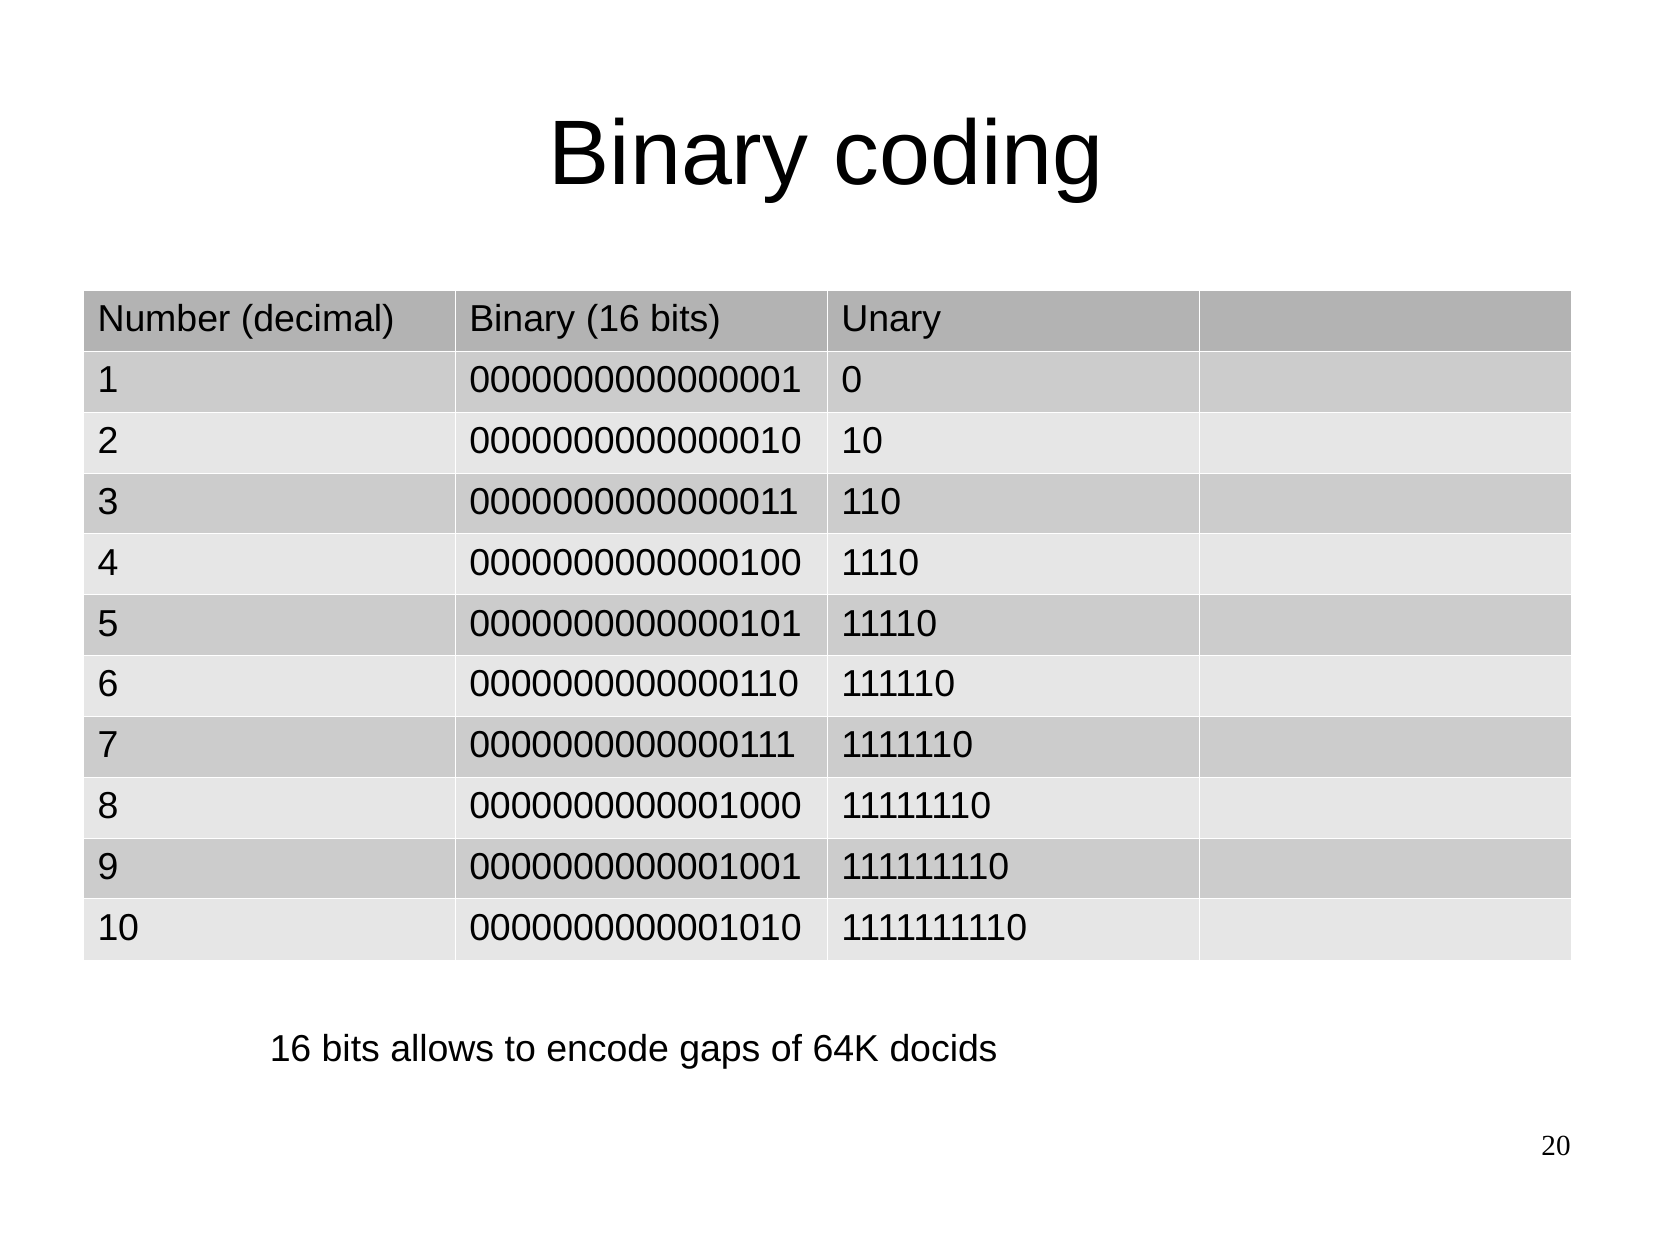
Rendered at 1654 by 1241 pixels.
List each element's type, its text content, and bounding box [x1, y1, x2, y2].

table_cell 2 [84, 413, 455, 473]
table_cell 110 [828, 474, 1199, 533]
table_cell [1200, 656, 1571, 716]
table_cell 10 [84, 899, 455, 960]
table_cell 5 [84, 595, 455, 655]
table_cell 6 [84, 656, 455, 716]
table_cell [1200, 413, 1571, 473]
table_cell 111110 [828, 656, 1199, 716]
table_cell 1110 [828, 534, 1199, 594]
table_header [1200, 291, 1571, 351]
table_cell [1200, 352, 1571, 412]
table_cell 0 [828, 352, 1199, 412]
table_cell 0000000000000110 [456, 656, 827, 716]
table_cell 11111110 [828, 778, 1199, 838]
table_cell [1200, 778, 1571, 838]
table_cell 0000000000000101 [456, 595, 827, 655]
table_cell [1200, 717, 1571, 777]
table_cell 1 [84, 352, 455, 412]
table_cell 111111110 [828, 839, 1199, 898]
table_cell 0000000000001000 [456, 778, 827, 838]
table_cell [1200, 595, 1571, 655]
table_cell [1200, 899, 1571, 960]
table_cell 0000000000000011 [456, 474, 827, 533]
table_cell [1200, 839, 1571, 898]
table_cell 11110 [828, 595, 1199, 655]
table_header Number (decimal) [84, 291, 455, 351]
table_cell 4 [84, 534, 455, 594]
table_cell 0000000000000010 [456, 413, 827, 473]
table_cell 1111111110 [828, 899, 1199, 960]
table_cell 0000000000000100 [456, 534, 827, 594]
table_cell 3 [84, 474, 455, 533]
table_cell 0000000000001010 [456, 899, 827, 960]
table_cell 8 [84, 778, 455, 838]
table_cell 0000000000001001 [456, 839, 827, 898]
table_header Unary [828, 291, 1199, 351]
table_cell 7 [84, 717, 455, 777]
text_box 16 bits allows to encode gaps of 64K docids [255, 1020, 1036, 1077]
table_cell 0000000000000001 [456, 352, 827, 412]
table_cell 10 [828, 413, 1199, 473]
title Binary coding [82, 49, 1571, 257]
table_cell [1200, 474, 1571, 533]
table_cell [1200, 534, 1571, 594]
table_header Binary (16 bits) [456, 291, 827, 351]
table_cell 0000000000000111 [456, 717, 827, 777]
table_cell 9 [84, 839, 455, 898]
table_cell 1111110 [828, 717, 1199, 777]
